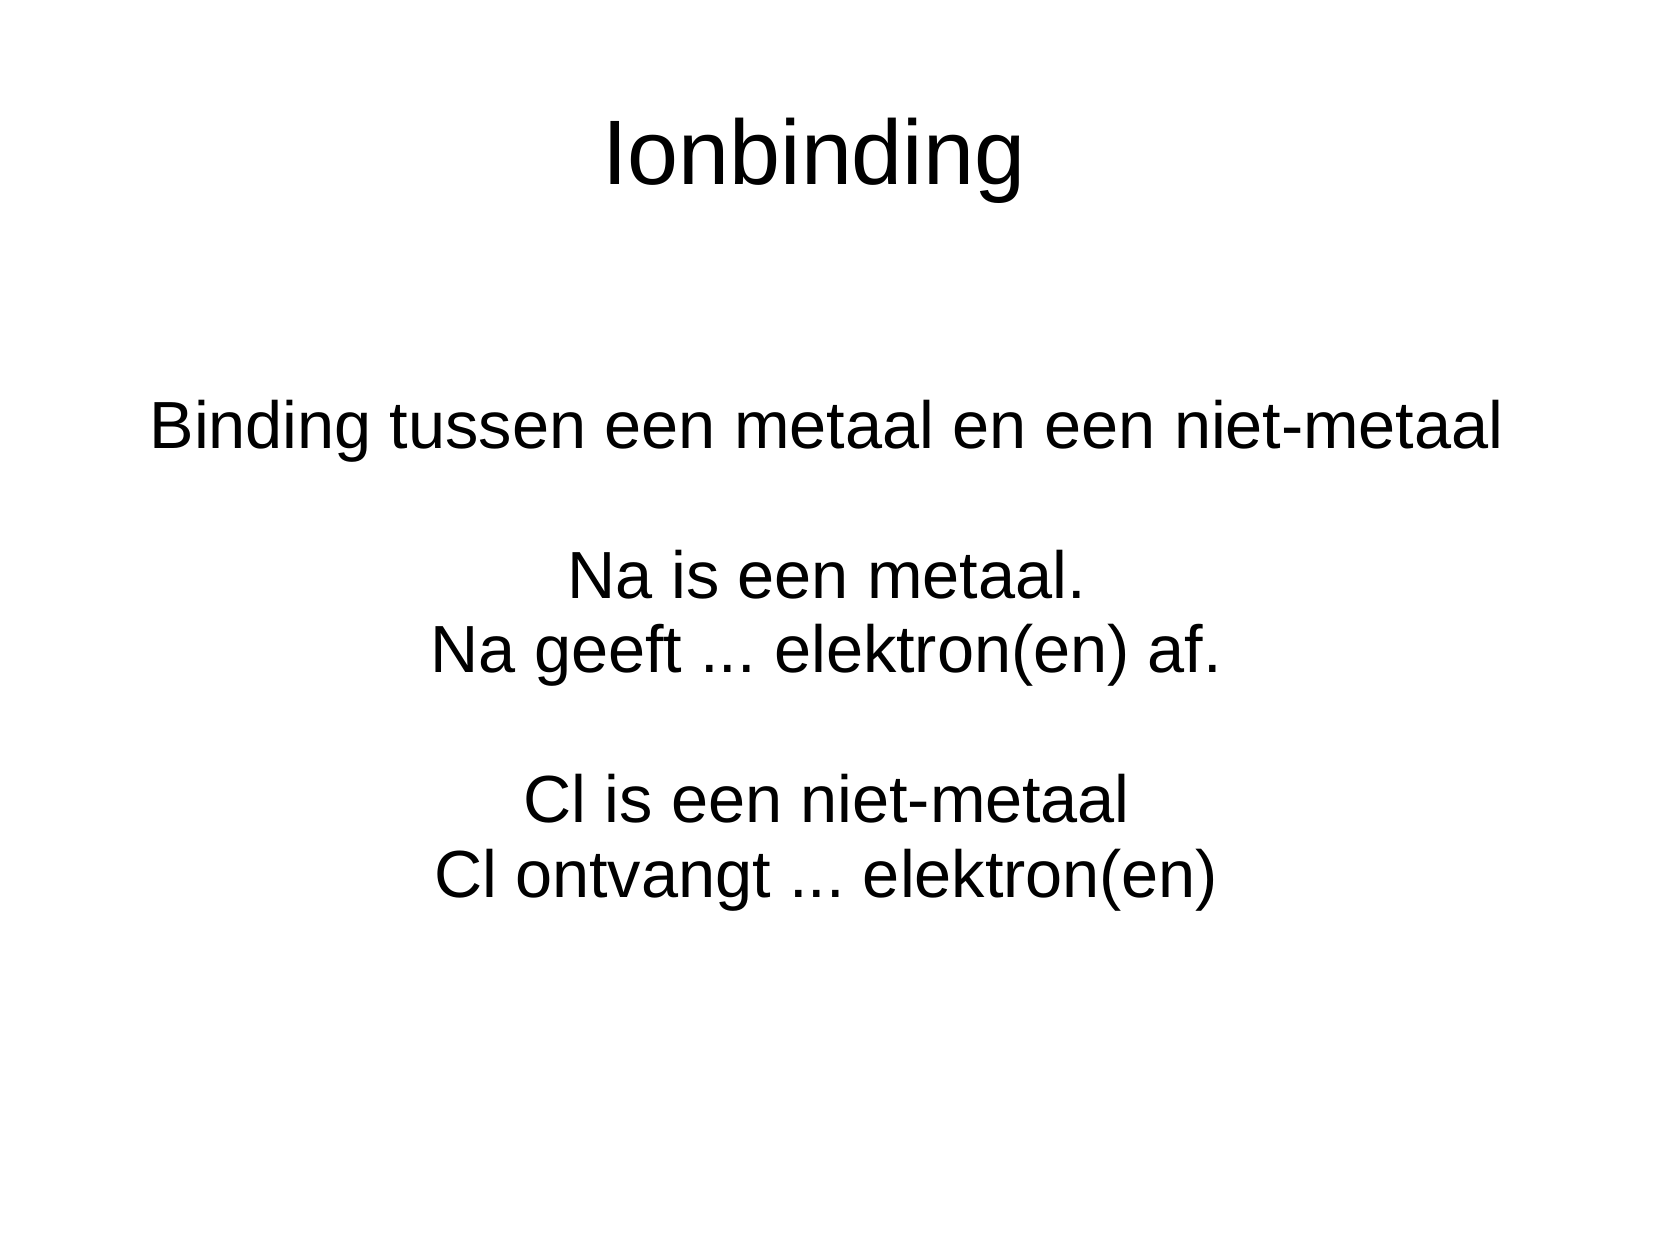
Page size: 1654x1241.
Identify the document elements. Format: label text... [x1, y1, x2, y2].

title Ionbinding [82, 49, 1571, 257]
subtitle Binding tussen een metaal en een niet-metaal Na is een metaal. Na geeft ... elektron(en) af. Cl is een niet-metaal Cl ontvangt ... elektron(en) [82, 290, 1571, 1010]
